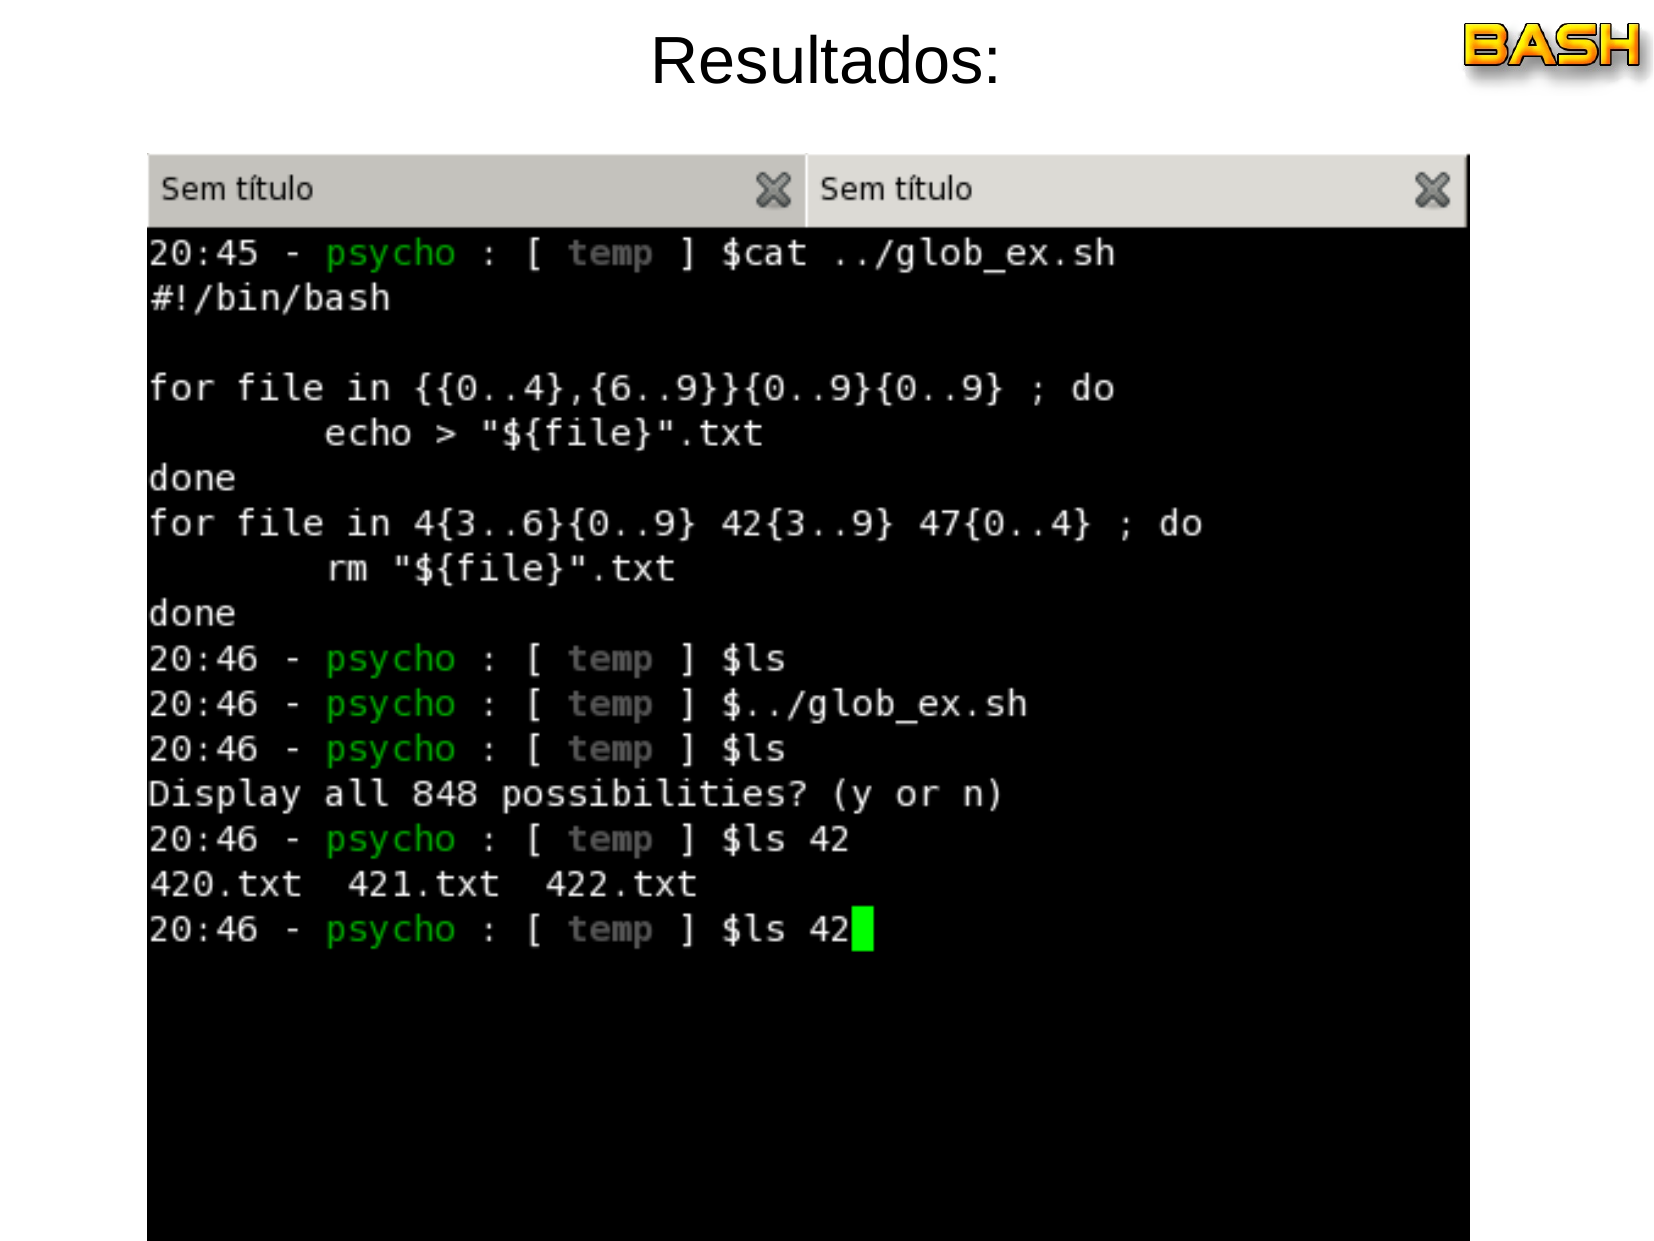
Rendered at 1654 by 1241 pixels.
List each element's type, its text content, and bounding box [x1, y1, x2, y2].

picture [1450, 0, 1654, 96]
picture [147, 153, 1470, 1241]
title Resultados: [82, 22, 1571, 98]
